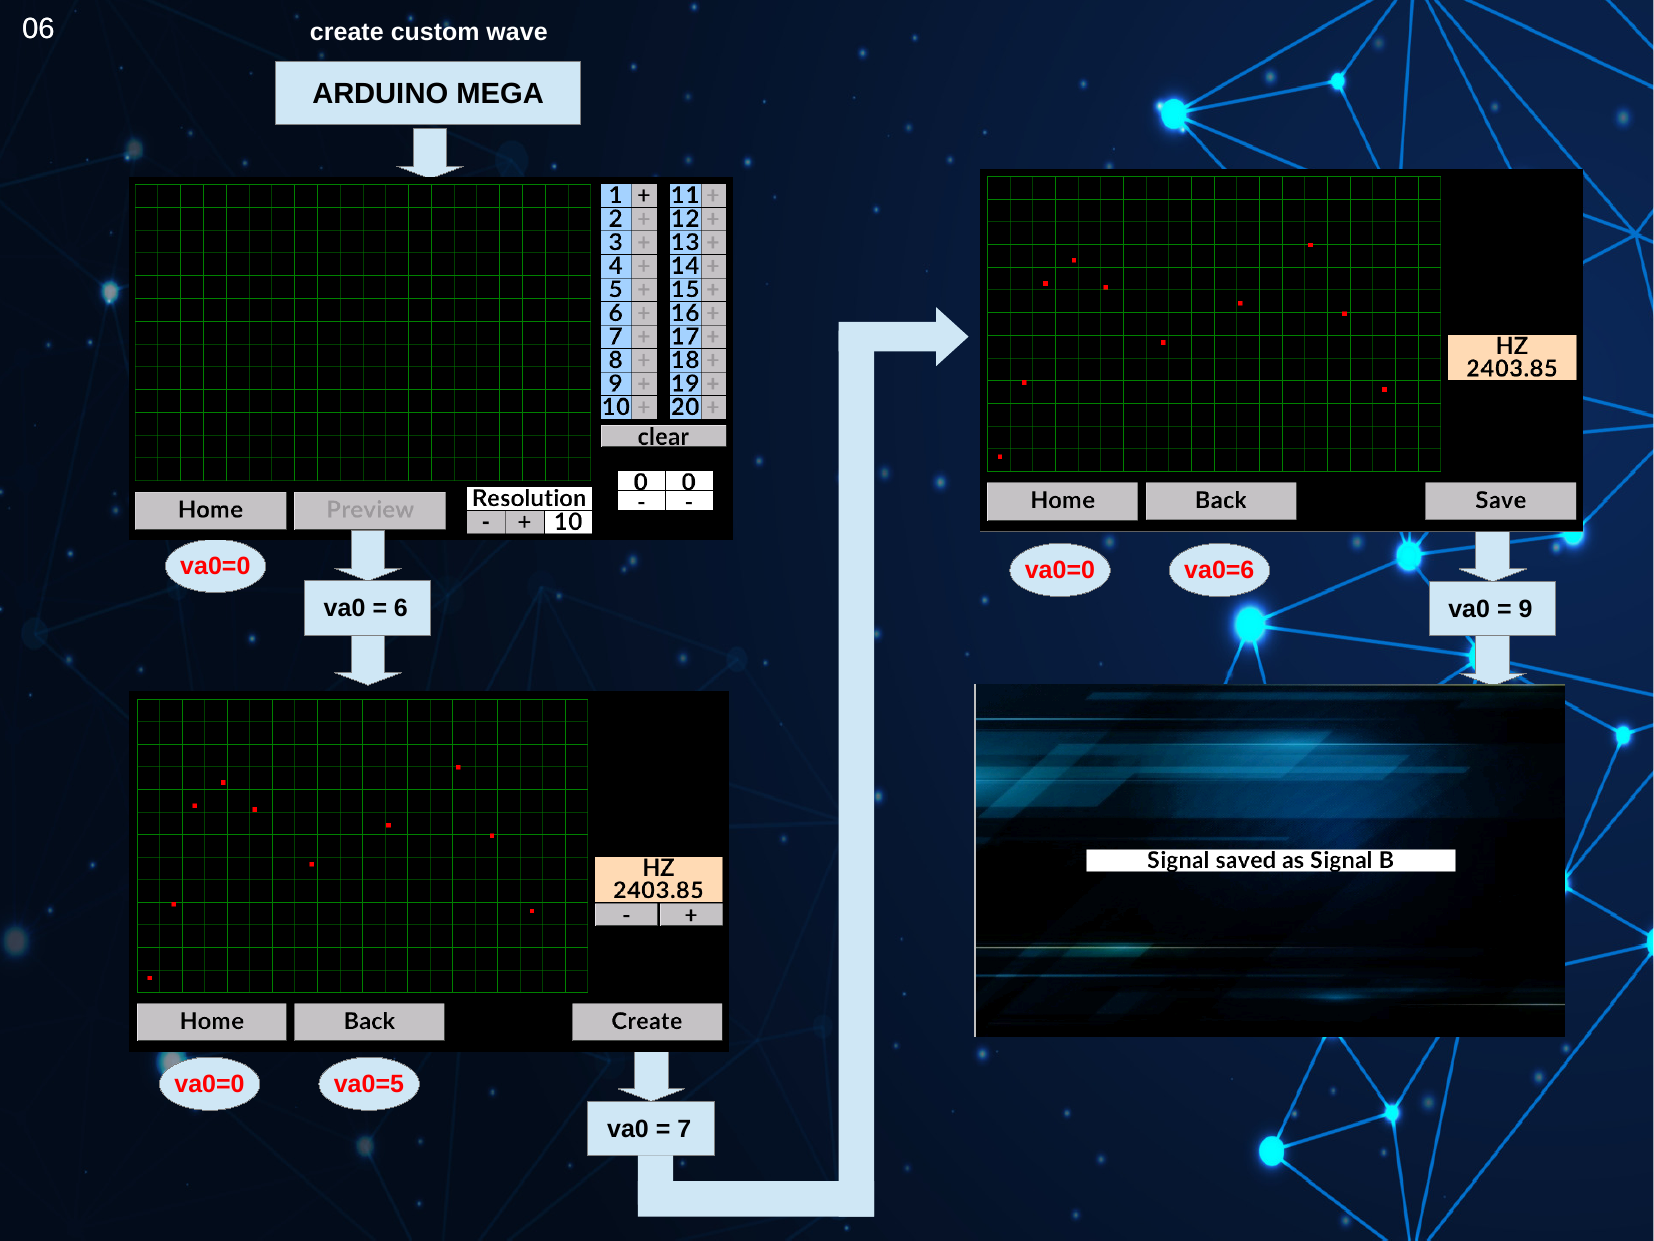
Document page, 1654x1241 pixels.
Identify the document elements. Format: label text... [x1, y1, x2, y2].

text_box [396, 128, 464, 177]
text_box va0 = 9 [1433, 587, 1598, 643]
text_box [587, 1052, 715, 1156]
text_box [1429, 532, 1556, 636]
text_box ARDUINO MEGA [275, 61, 581, 125]
text_box [304, 530, 431, 636]
text_box [637, 307, 969, 1217]
text_box va0=5 [318, 1057, 420, 1111]
text_box va0 = 7 [592, 1106, 756, 1163]
text_box va0 = 6 [308, 586, 473, 642]
text_box va0=0 [159, 1057, 260, 1111]
text_box va0=6 [1169, 543, 1270, 597]
text_box [334, 642, 402, 686]
text_box create custom wave [295, 10, 804, 83]
title 06 [5, 5, 71, 48]
picture [0, 0, 1654, 1241]
text_box [1459, 643, 1527, 684]
text_box va0=0 [165, 540, 266, 593]
text_box va0=0 [1009, 543, 1111, 597]
